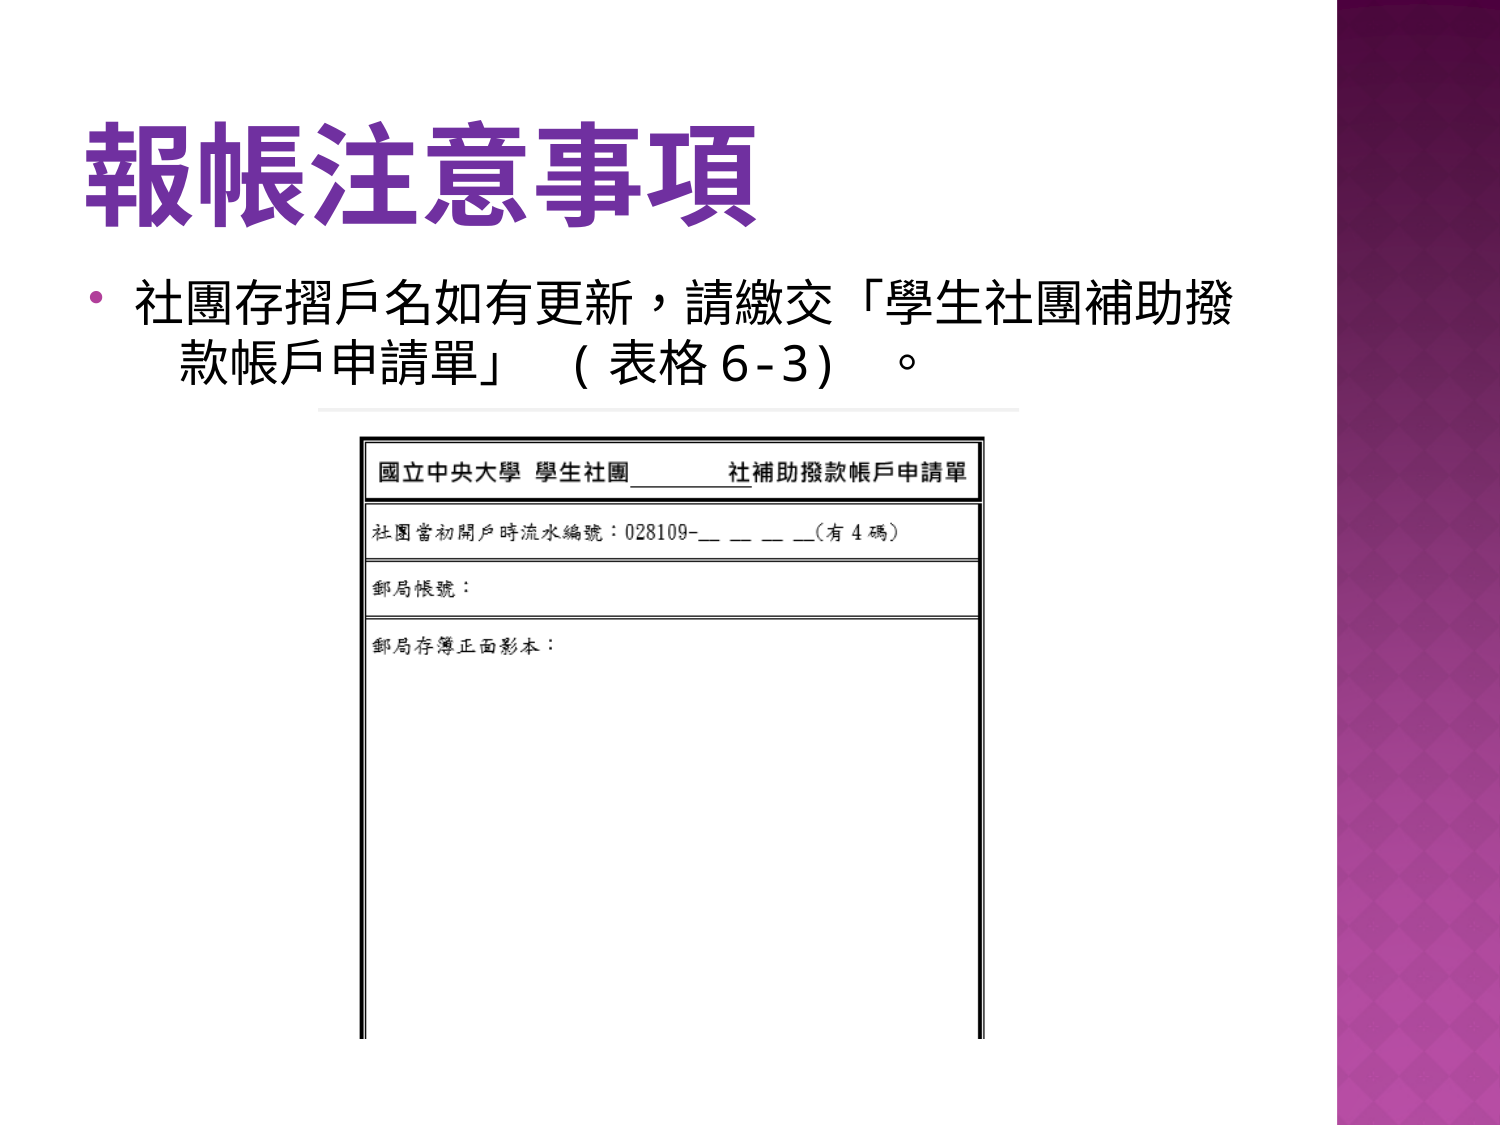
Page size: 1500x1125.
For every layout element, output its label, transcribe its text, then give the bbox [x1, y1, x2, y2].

picture [318, 408, 1020, 1039]
list 社團存摺戶名如有更新，請繳交「學生社團補助撥款帳戶申請單」 (表格6-3) 。 [75, 264, 1263, 1060]
title 報帳注意事項 [75, 52, 1263, 241]
